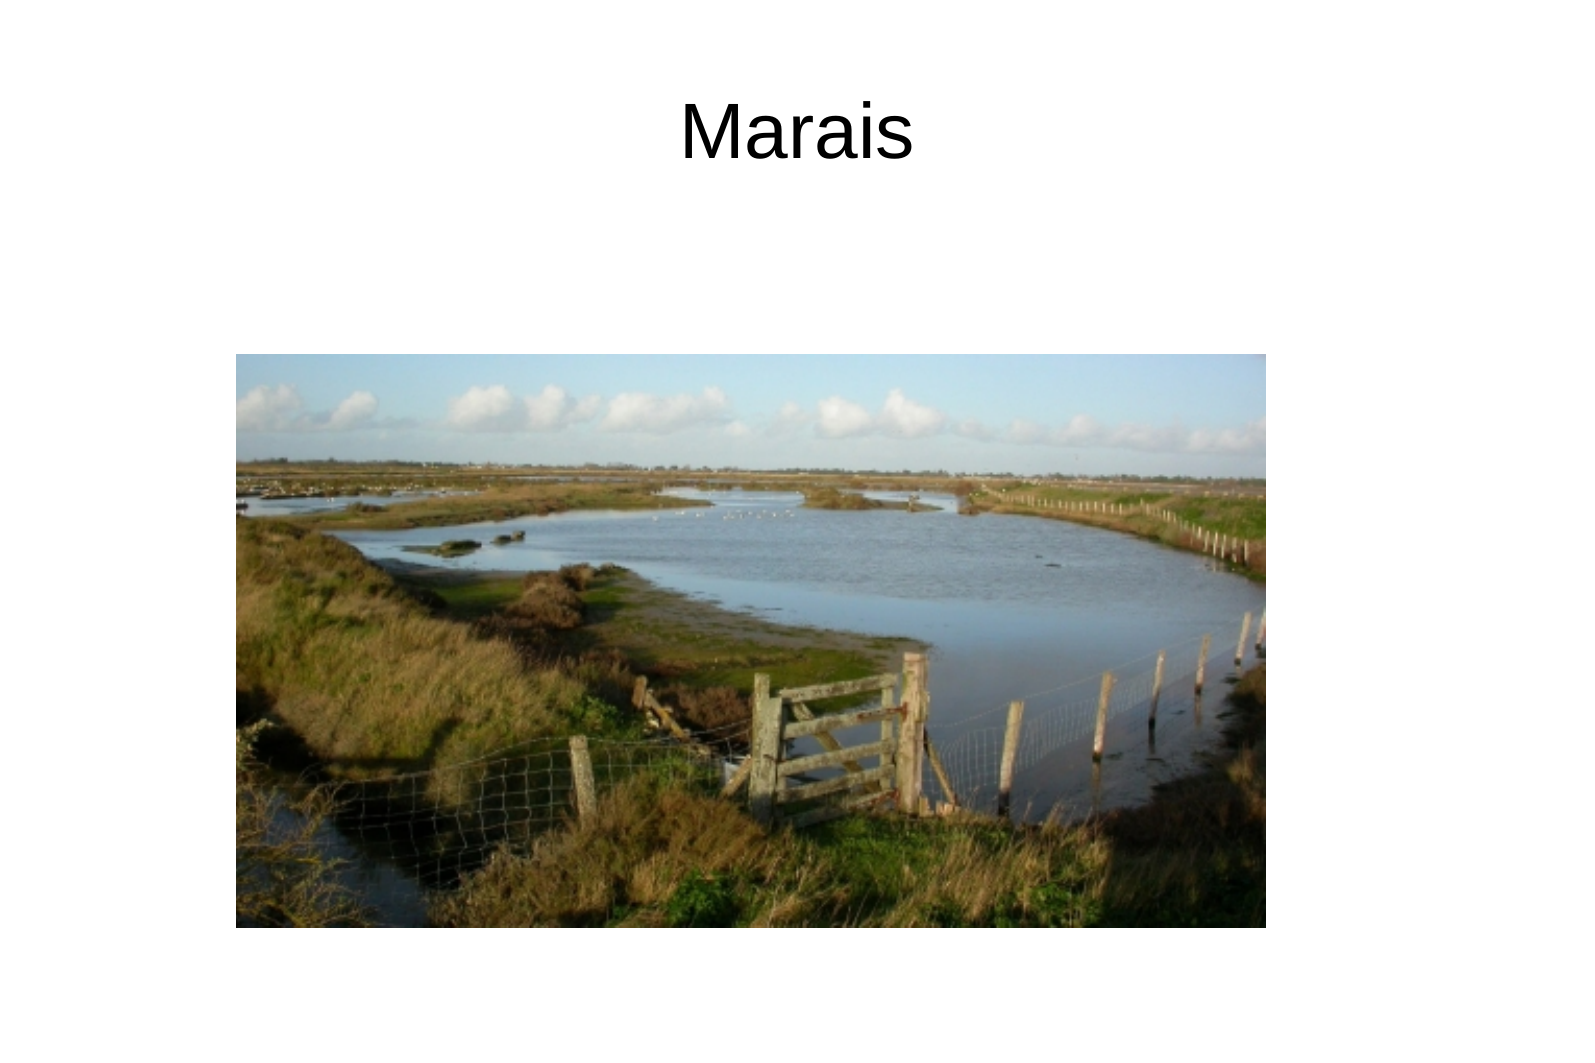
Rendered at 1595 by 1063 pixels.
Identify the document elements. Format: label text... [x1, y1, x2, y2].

title Marais [79, 42, 1515, 220]
picture [236, 354, 1266, 928]
